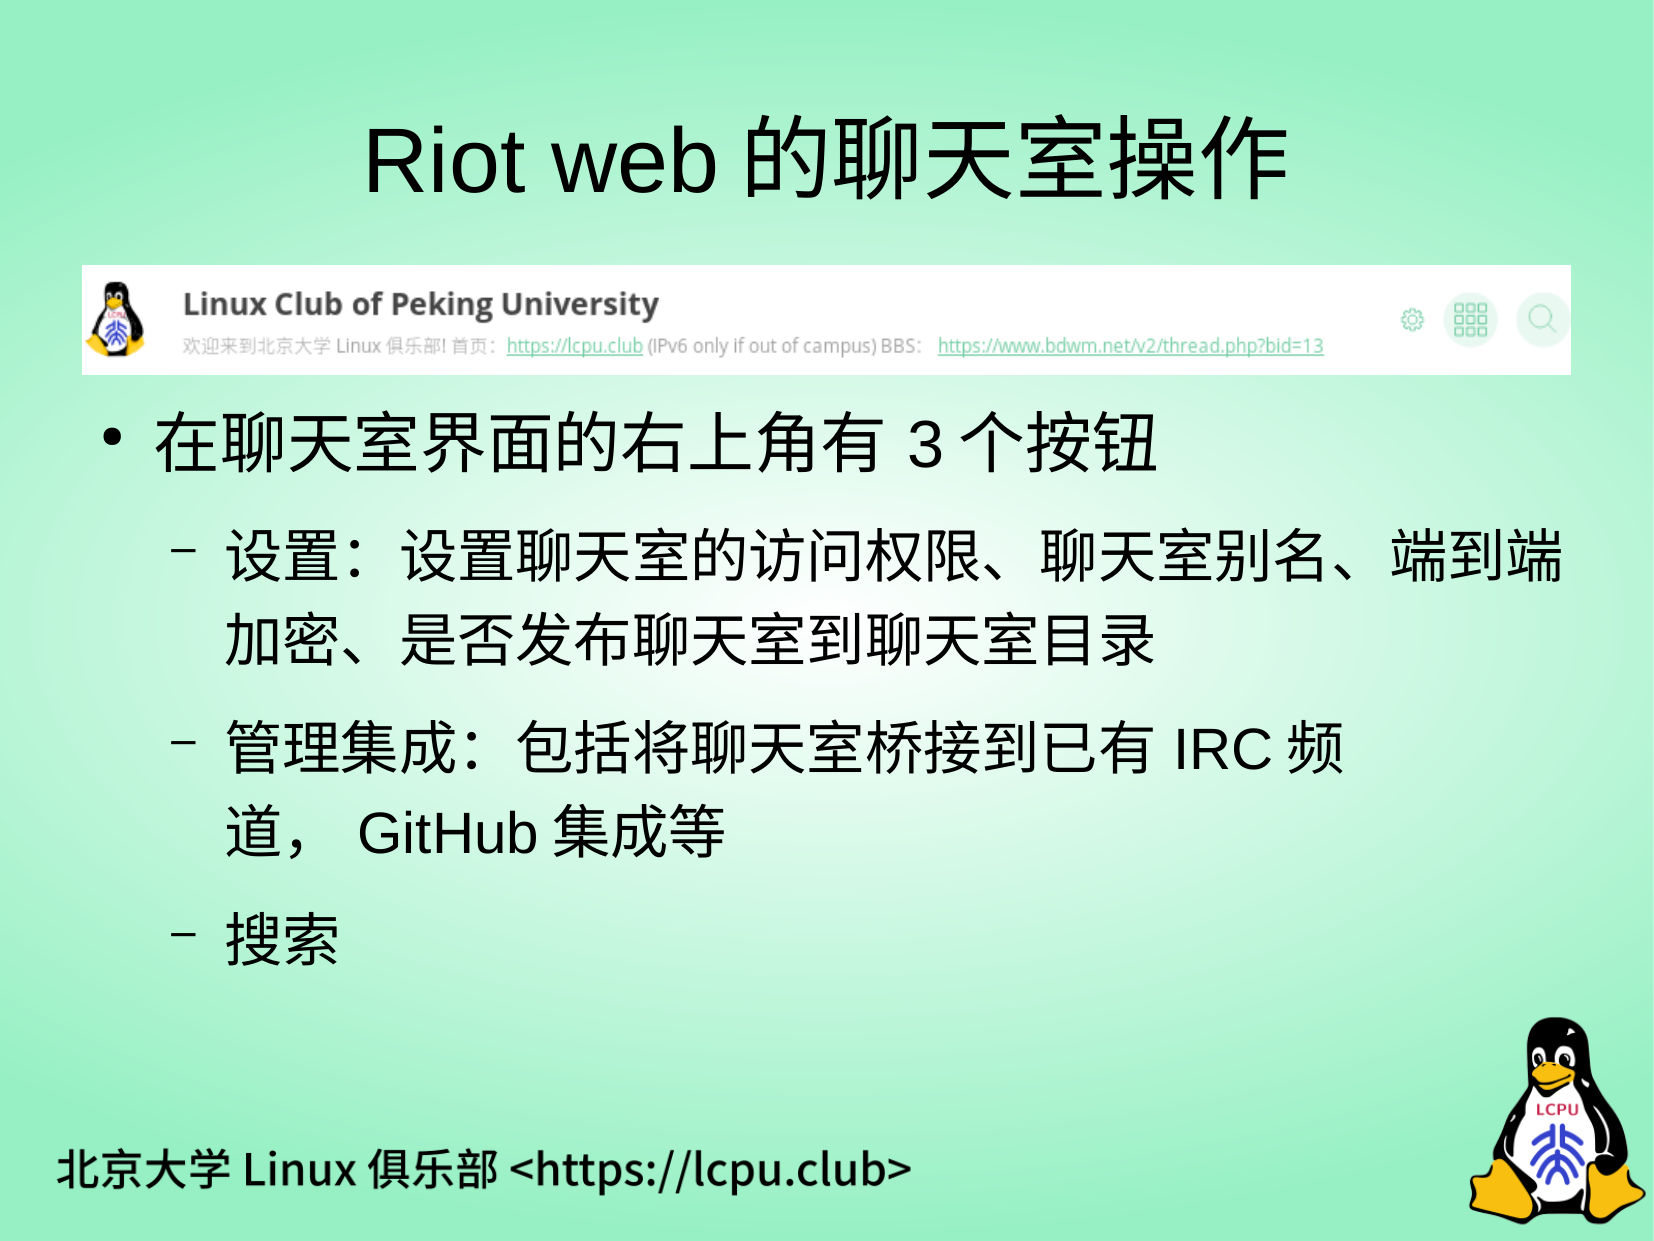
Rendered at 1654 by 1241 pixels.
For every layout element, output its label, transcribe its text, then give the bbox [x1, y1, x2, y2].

picture [0, 0, 1654, 1241]
list 在聊天室界面的右上角有3个按钮 设置：设置聊天室的访问权限、聊天室别名、端到端加密、是否发布聊天室到聊天室目录 管理集成：包括将聊天室桥接到已有IRC频道，GitHub集成等 搜索 [82, 389, 1571, 1009]
title Riot web的聊天室操作 [82, 49, 1571, 257]
